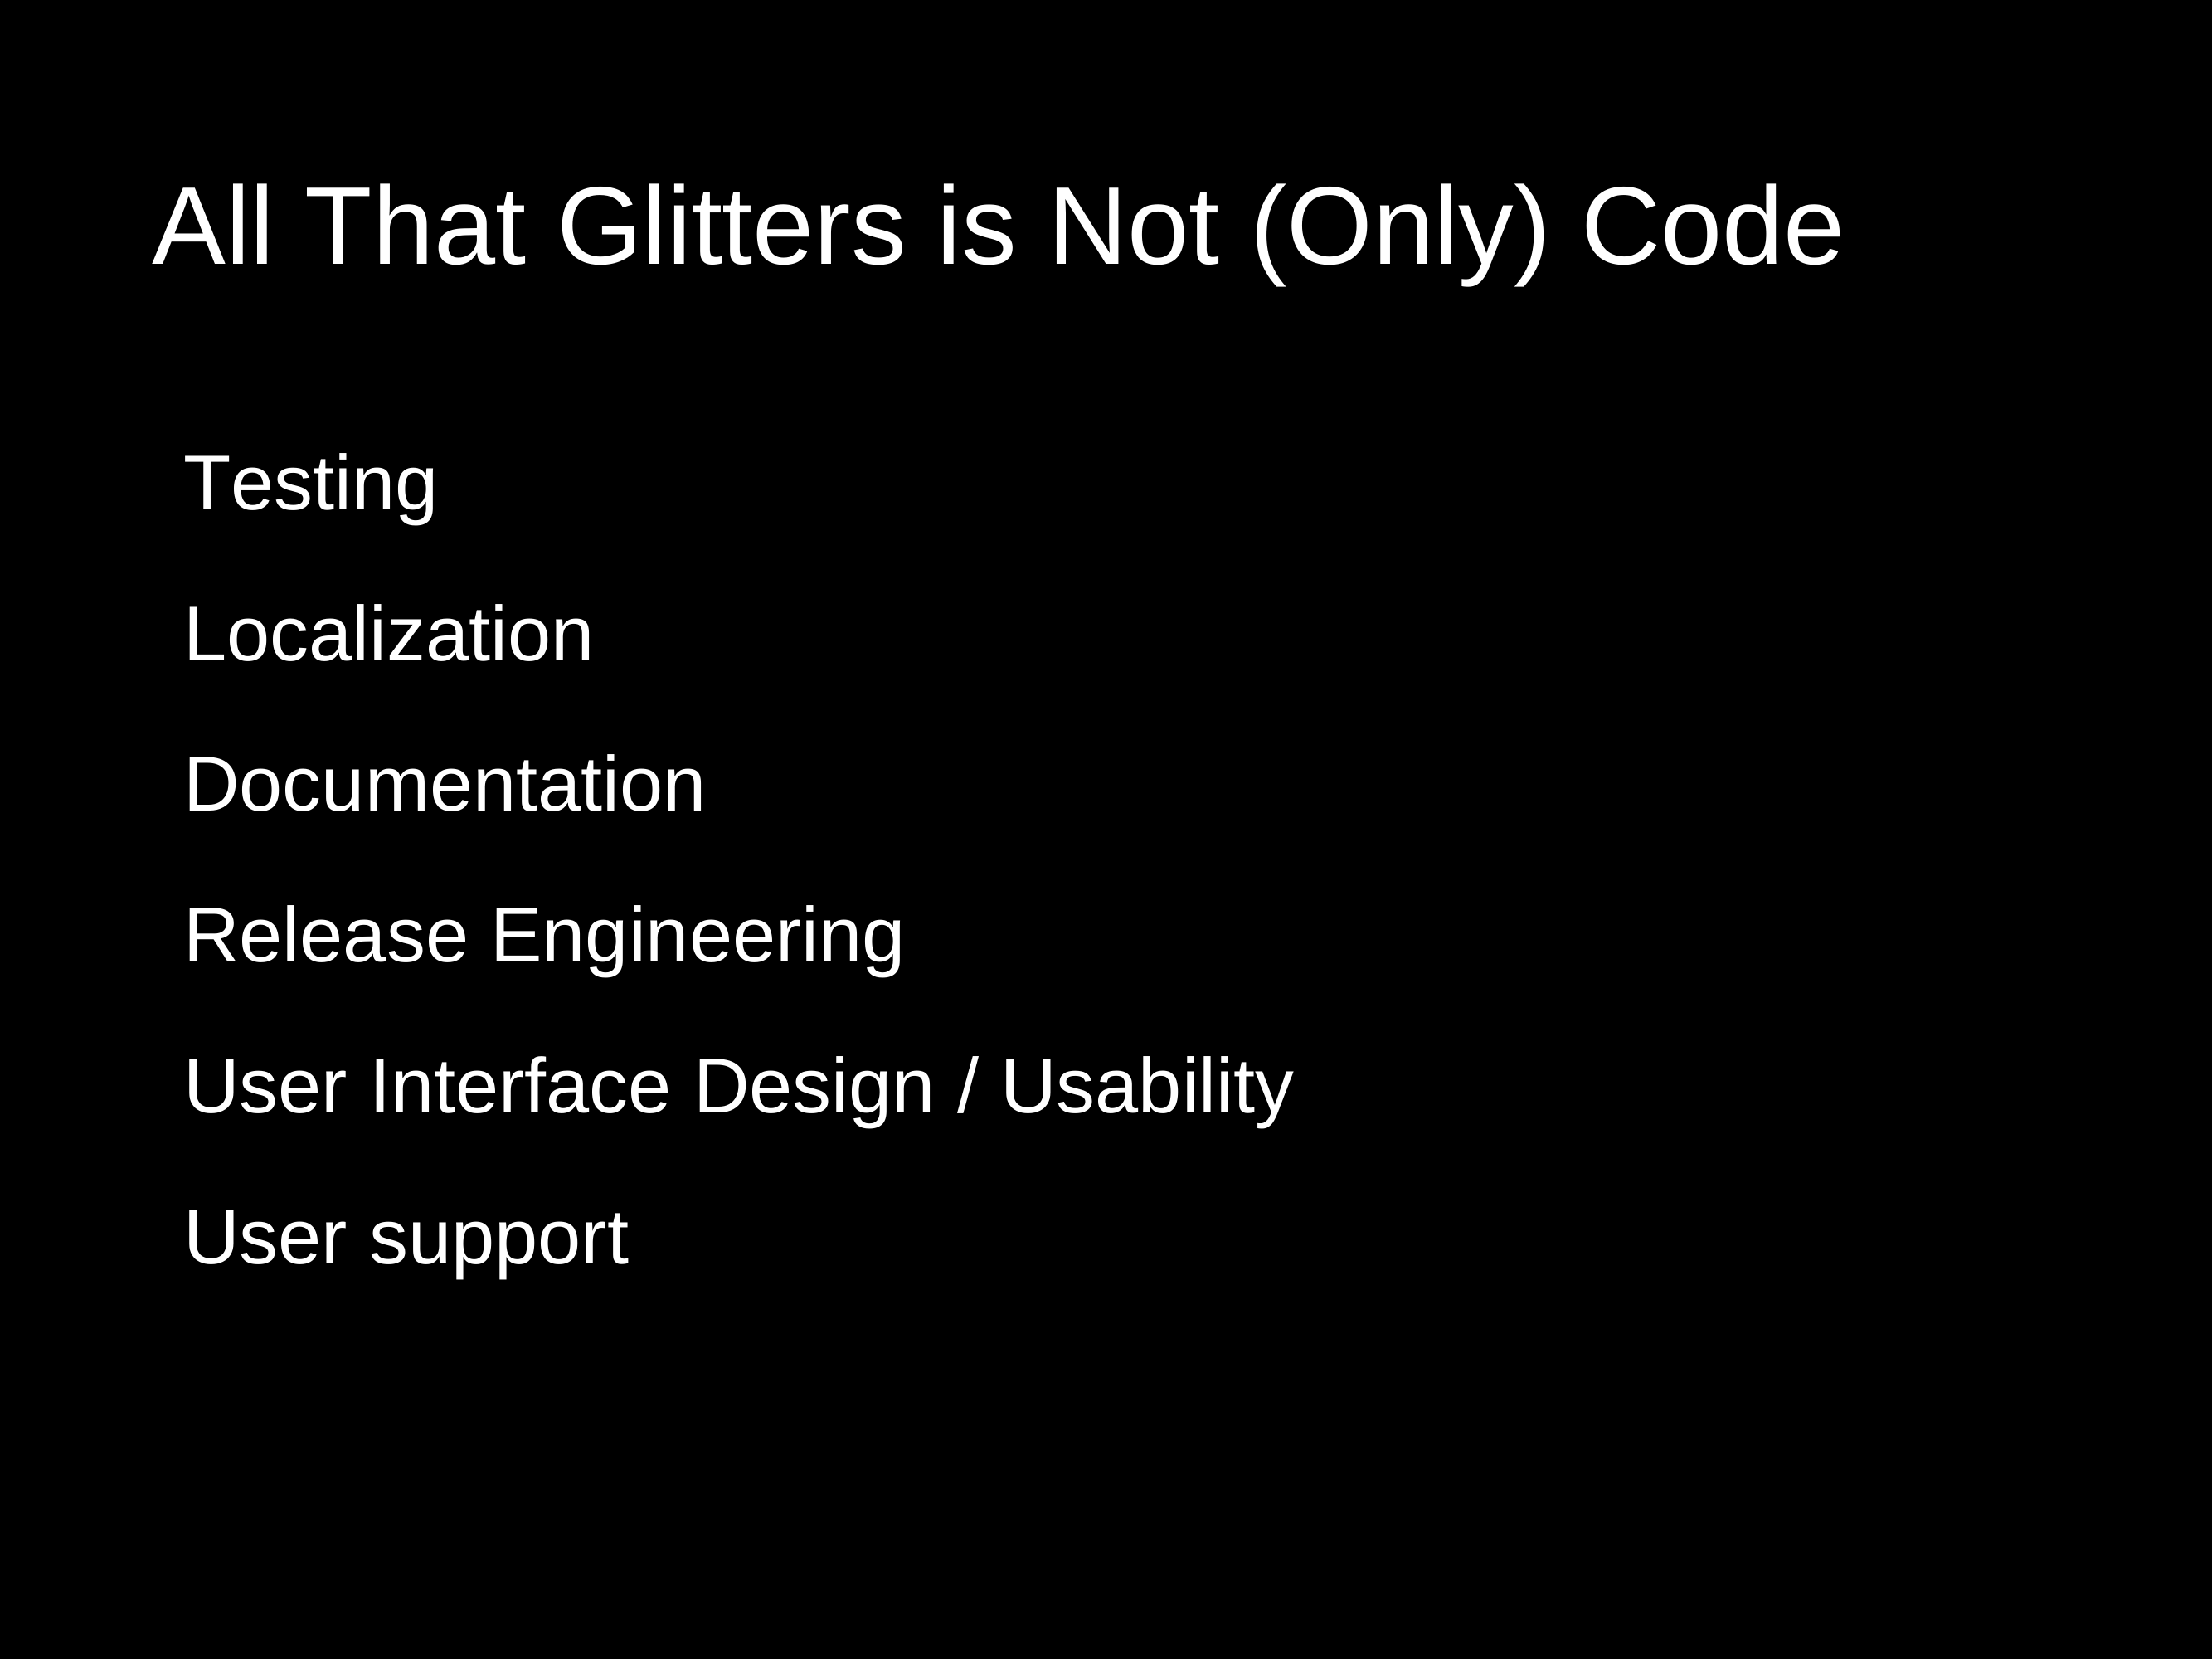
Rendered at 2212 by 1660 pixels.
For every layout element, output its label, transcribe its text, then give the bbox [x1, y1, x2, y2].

list Testing Localization Documentation Release Engineering User Interface Design / Usability User support [152, 396, 1991, 1516]
title All That Glitters is Not (Only) Code [152, 71, 2059, 312]
